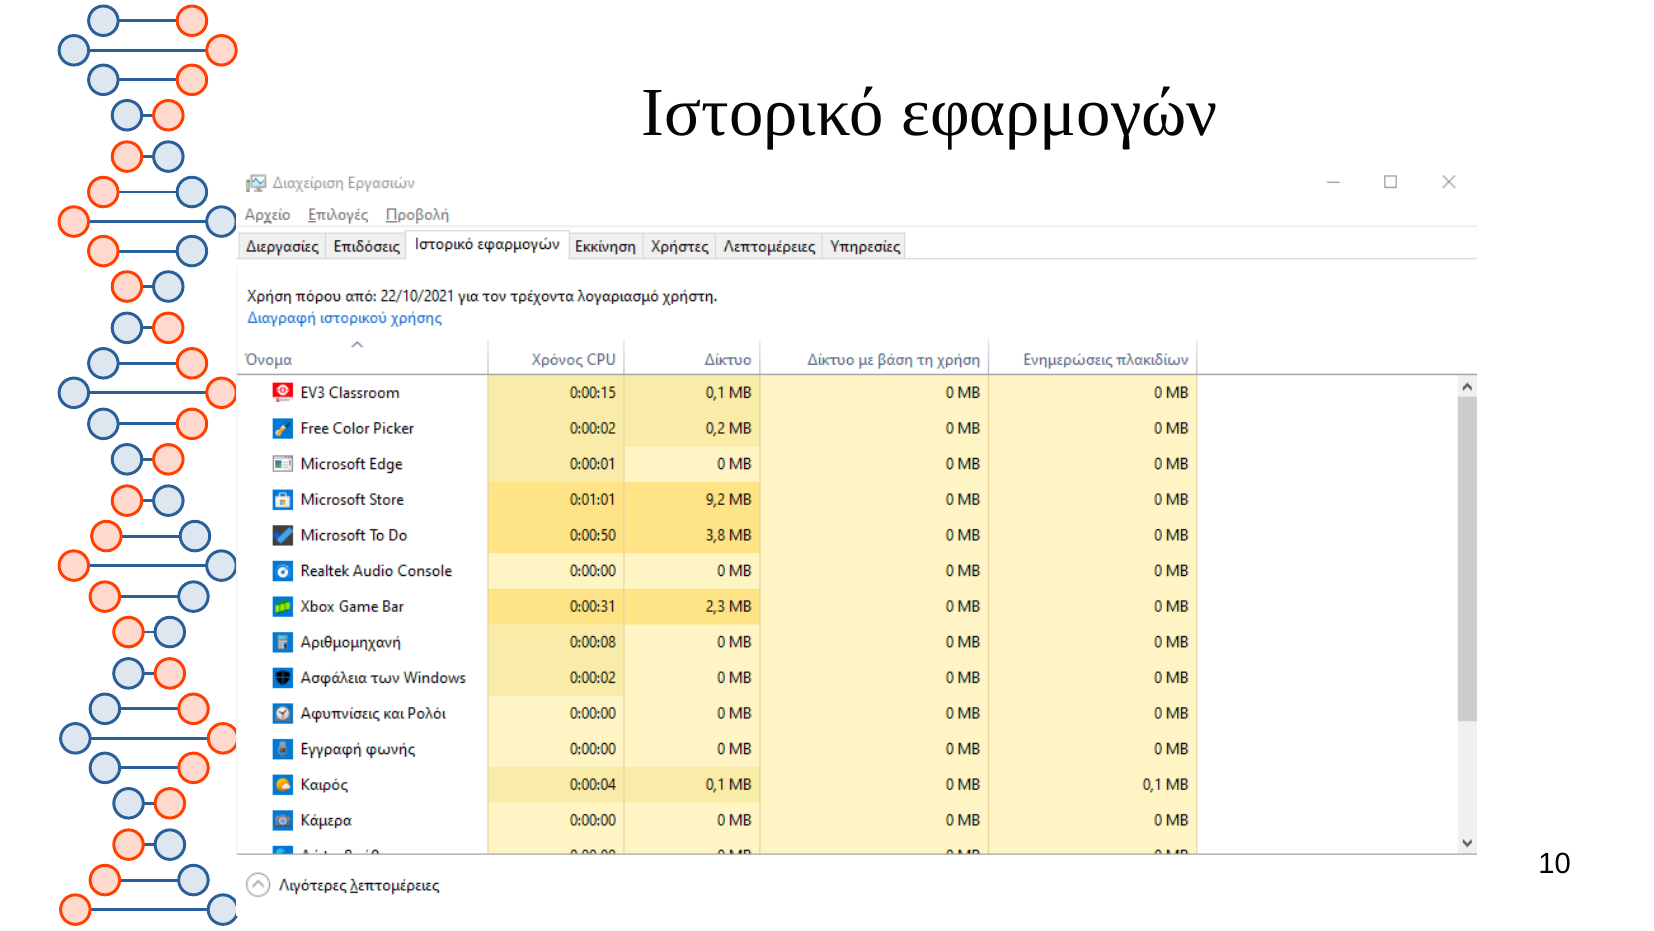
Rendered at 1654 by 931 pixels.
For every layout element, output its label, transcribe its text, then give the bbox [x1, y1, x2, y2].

picture [236, 164, 1477, 916]
title Ιστορικό εφαρμογών [265, 35, 1595, 189]
